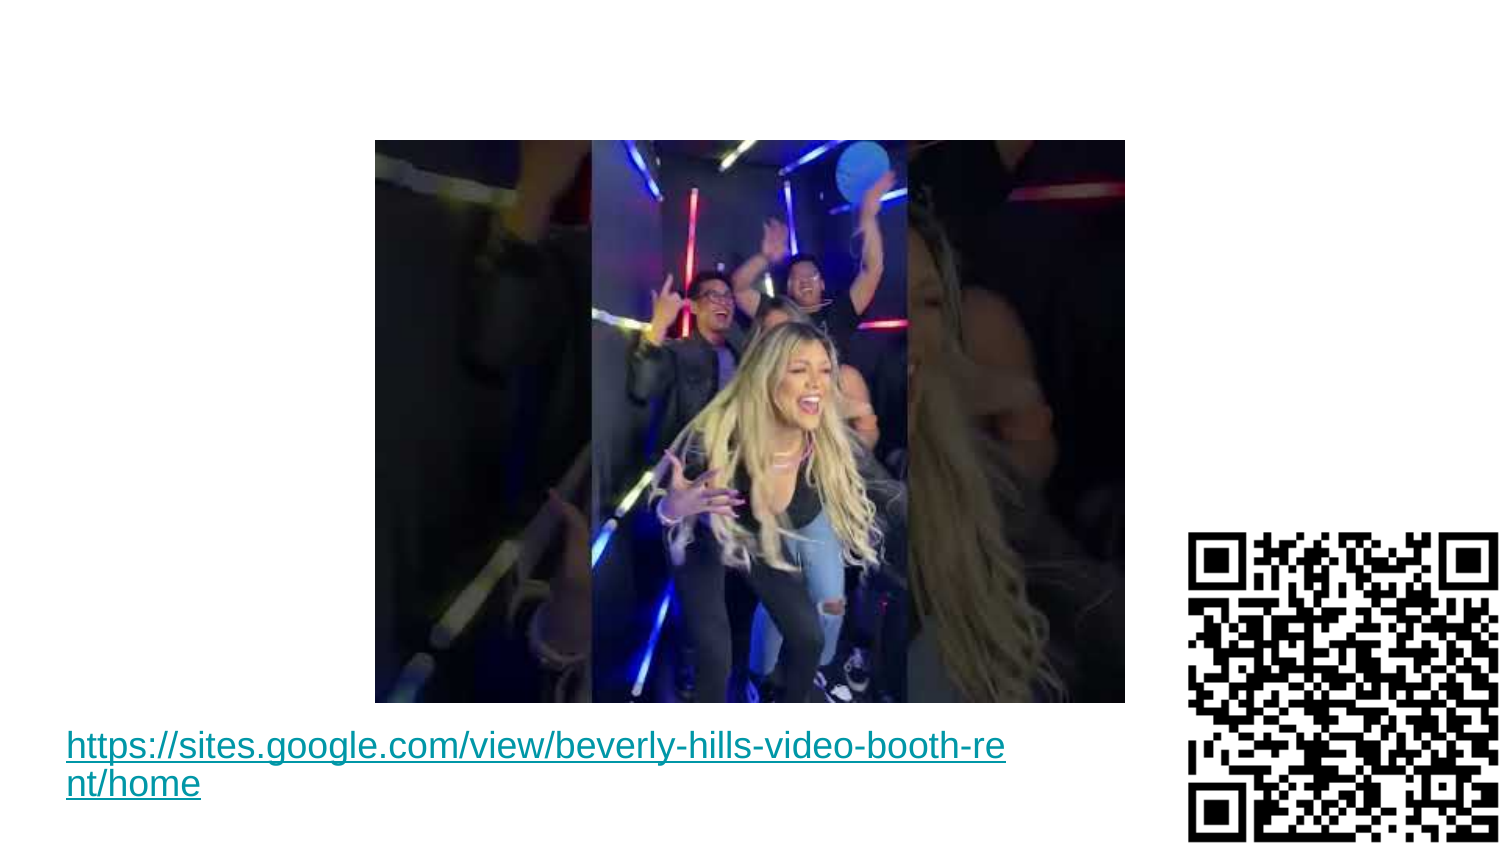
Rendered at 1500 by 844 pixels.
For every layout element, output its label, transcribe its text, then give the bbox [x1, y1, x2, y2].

list https://sites.google.com/view/beverly-hills-video-booth-rent/home [51, 694, 1036, 794]
picture [1187, 531, 1500, 844]
picture [375, 140, 1125, 704]
